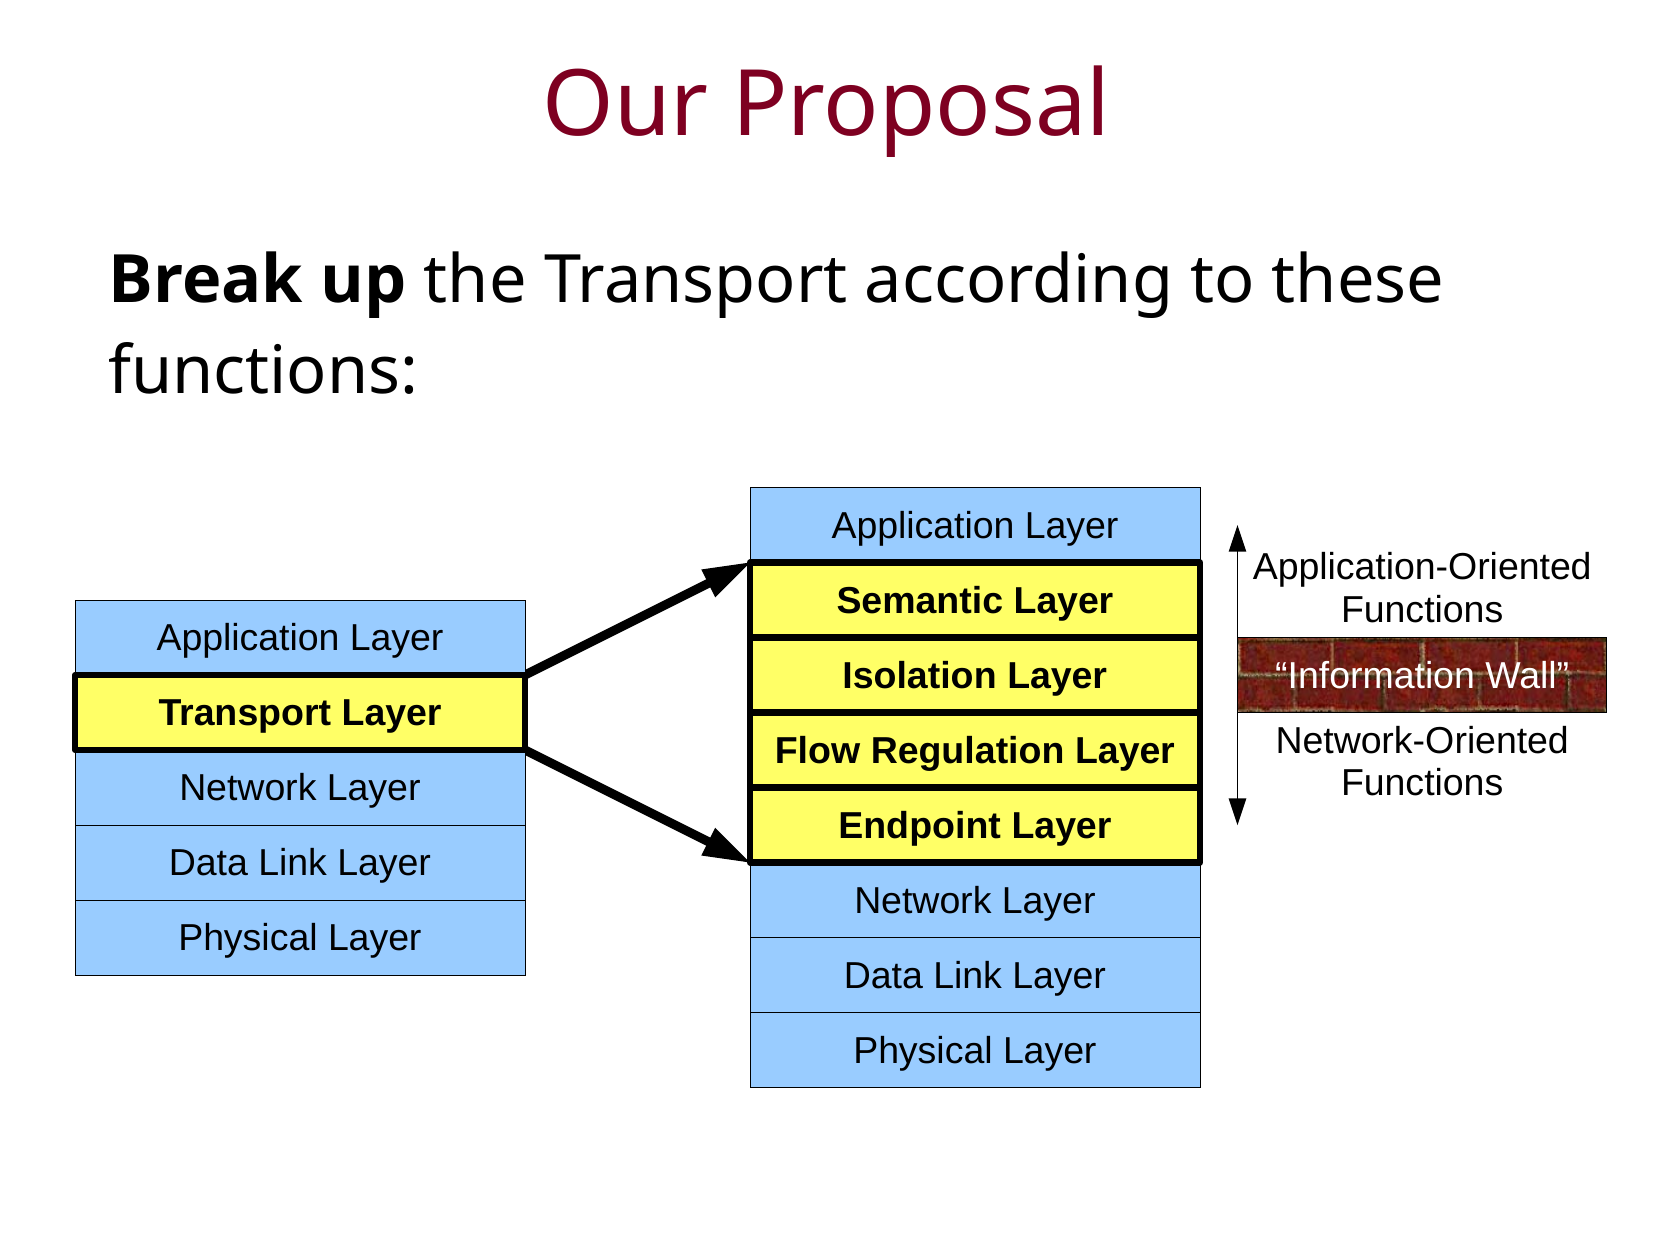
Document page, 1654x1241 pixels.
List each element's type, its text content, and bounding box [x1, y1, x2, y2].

text_box Data Link Layer [750, 938, 1201, 1013]
title Our Proposal [82, 0, 1571, 204]
text_box Application Layer [75, 600, 526, 675]
text_box Application Layer [750, 487, 1201, 562]
text_box Physical Layer [750, 1013, 1201, 1088]
text_box Physical Layer [75, 901, 526, 976]
text_box Network Layer [750, 863, 1201, 938]
text_box Flow Regulation Layer [750, 713, 1201, 788]
text_box Application-Oriented Functions [1237, 538, 1607, 638]
text_box Data Link Layer [75, 826, 526, 901]
text_box Endpoint Layer [750, 788, 1201, 863]
text_box Isolation Layer [750, 637, 1201, 713]
text_box Network Layer [75, 751, 526, 826]
text_box Semantic Layer [750, 562, 1201, 637]
list Break up the Transport according to these functions: [37, 231, 1613, 1142]
text_box Network-Oriented Functions [1237, 712, 1607, 812]
text_box “Information Wall” [1237, 638, 1607, 712]
text_box Transport Layer [75, 675, 526, 751]
